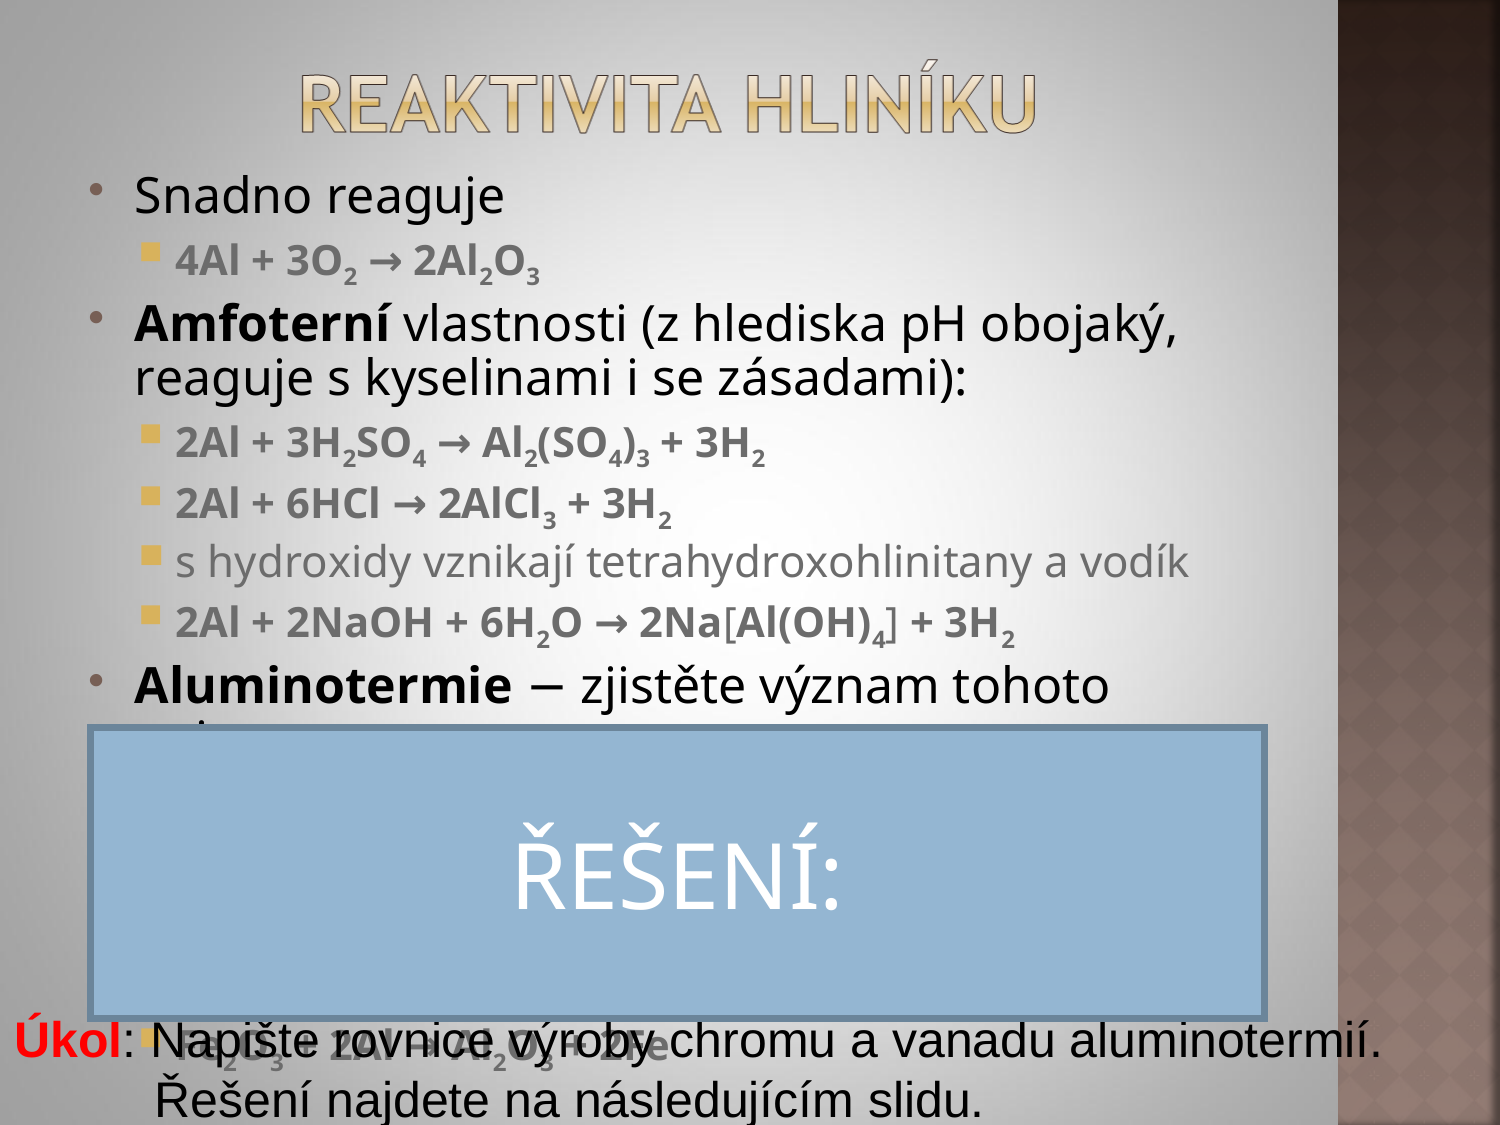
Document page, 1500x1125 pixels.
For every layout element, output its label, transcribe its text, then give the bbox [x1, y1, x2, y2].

picture [0, 0, 1500, 1125]
text_box Úkol: Napište rovnice výroby chromu a vanadu aluminotermií. Řešení najdete na následujícím slidu. [0, 999, 1450, 1125]
text_box ŘEŠENÍ: [90, 727, 1265, 1019]
text_box [75, 33, 1264, 198]
list Snadno reaguje 4Al + 3O2 → 2Al2O3 Amfoterní vlastnosti (z hlediska pH obojaký, reaguje s kyselinami i se zásadami): 2Al + 3H2SO4 → Al2(SO4)3 + 3H2 2Al + 6HCl → 2AlCl3 + 3H2 s hydroxidy vznikají tetrahydroxohlinitany a vodík 2Al + 2NaOH + 6H2O → 2Na[Al(OH)4] + 3H2 Aluminotermie − zjistěte význam tohoto pojmu schopnost hliníku vázat kyslík, která se využívá při výrobě některých kovů (Mn, Mo, Cr, V), z jiných oxidů za vysoké teploty (3000°C i více) využívá se redukční schopnost hliníku!!! Fe2O3 + 2Al → Al2O3 + 2Fe [75, 162, 1263, 999]
